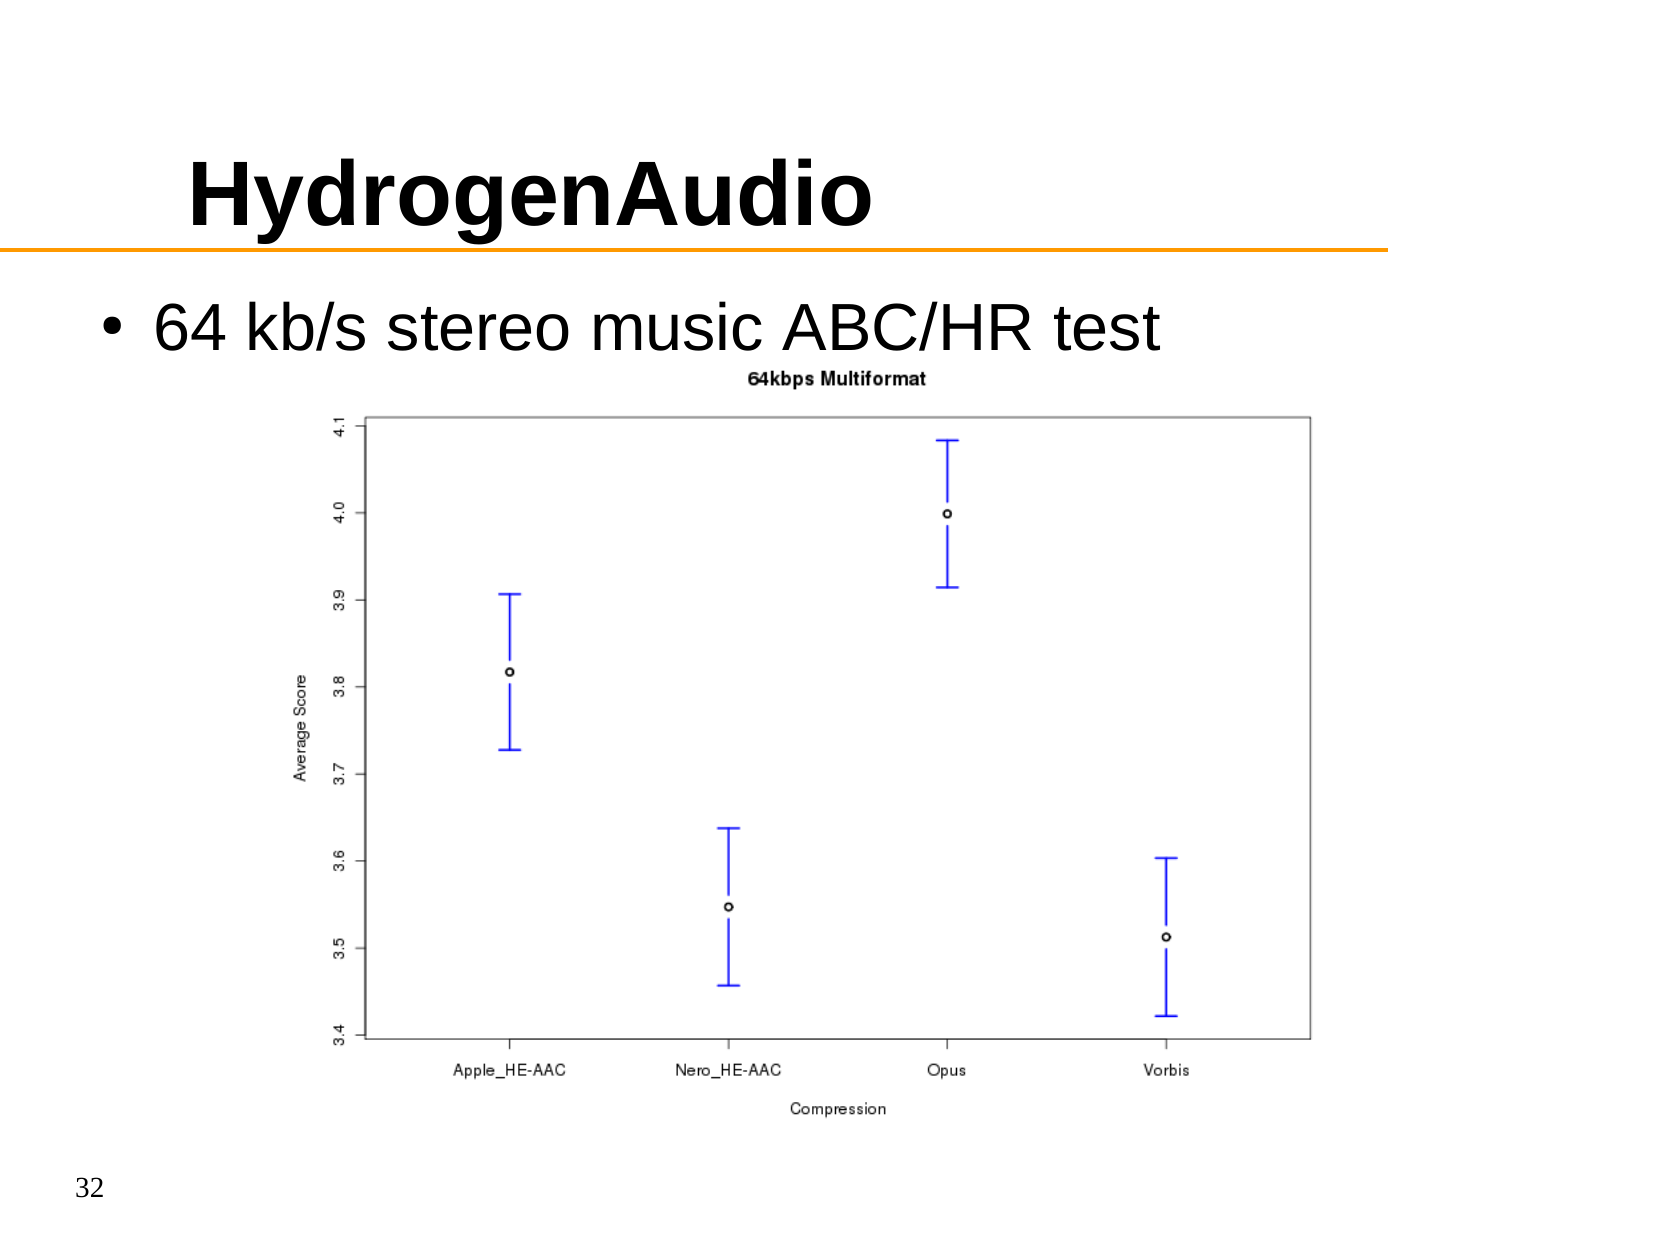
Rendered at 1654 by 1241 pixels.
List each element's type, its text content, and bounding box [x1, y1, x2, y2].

picture [287, 1094, 1351, 1137]
list 64 kb/s stereo music ABC/HR test [82, 290, 1571, 1094]
title HydrogenAudio [187, 52, 1571, 245]
